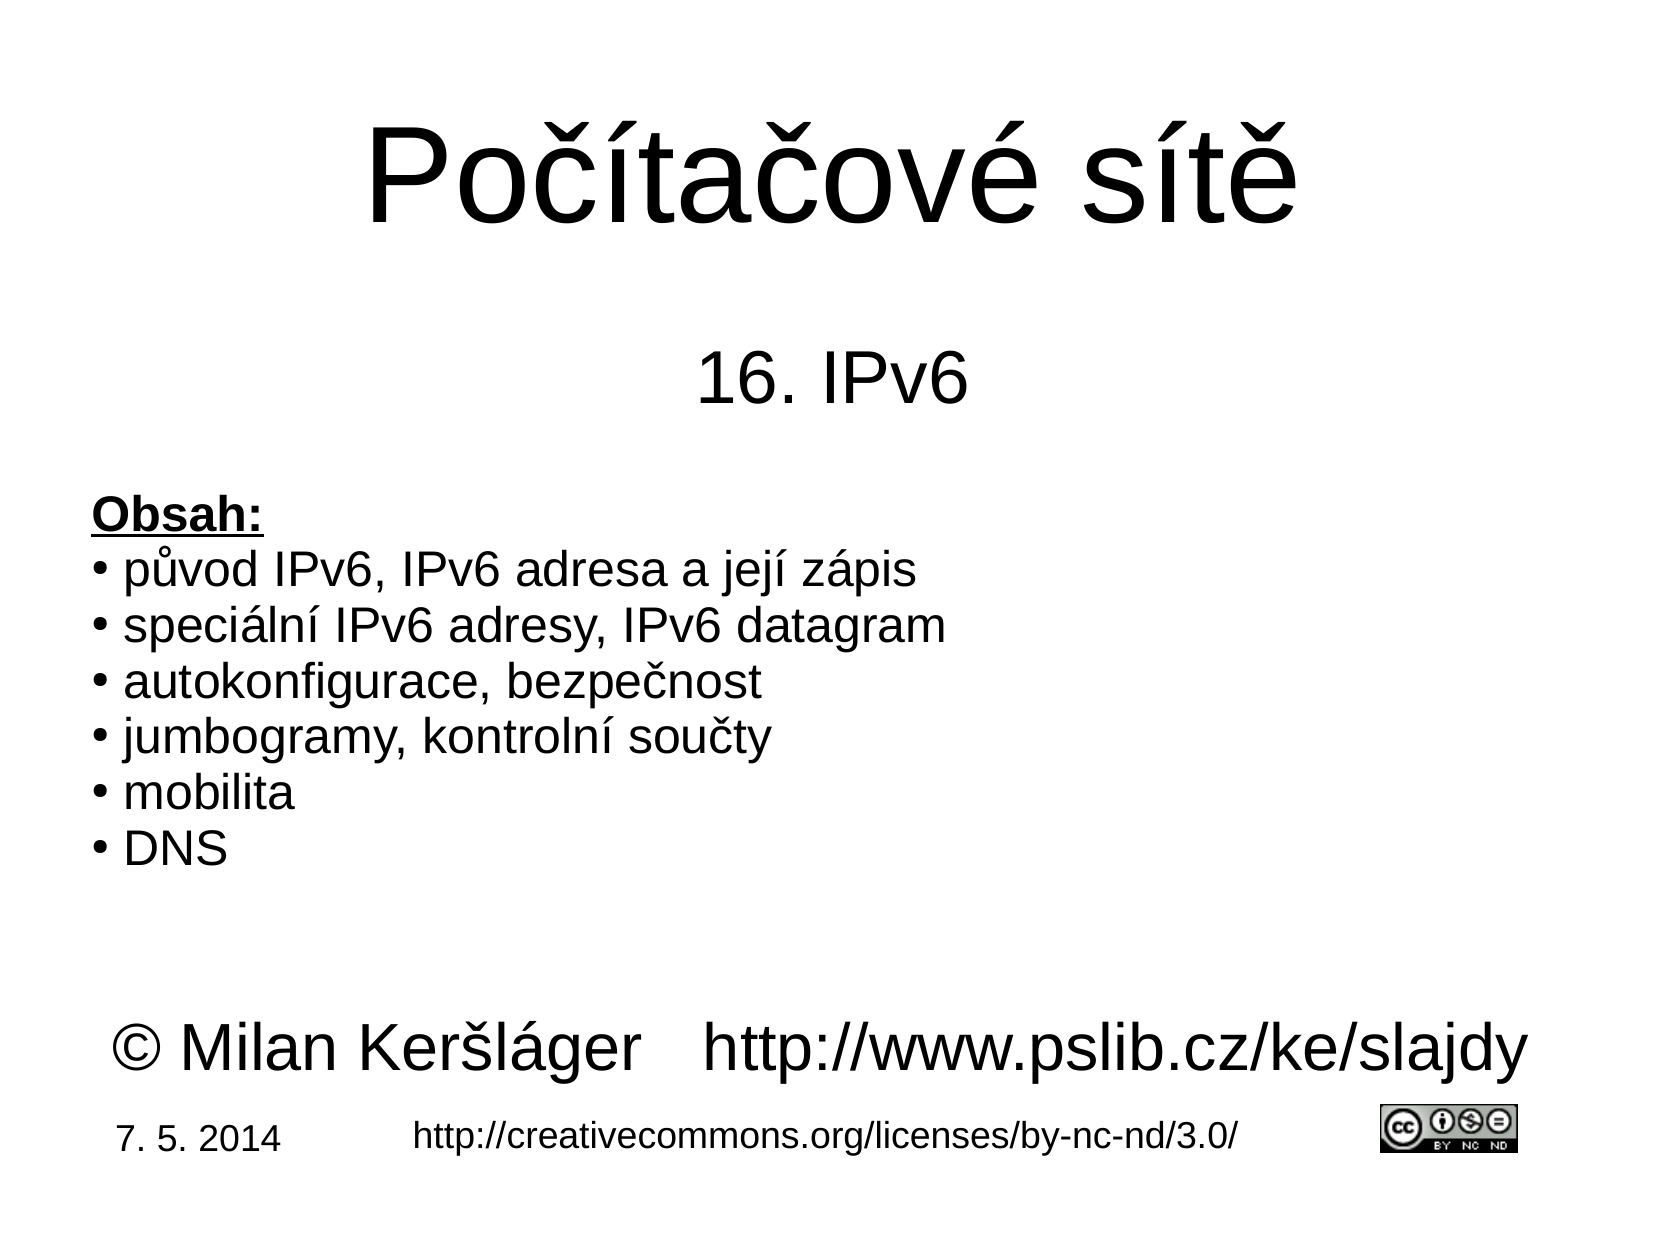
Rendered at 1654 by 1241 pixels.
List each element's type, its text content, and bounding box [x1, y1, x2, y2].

picture [1380, 1104, 1518, 1153]
title Počítačové sítě 16. IPv6 [88, 56, 1577, 461]
text_box 7. 5. 2014 [100, 1110, 337, 1168]
list © Milan Keršláger http://www.pslib.cz/ke/slajdy [76, 1009, 1565, 1087]
text_box http://creativecommons.org/licenses/by-nc-nd/3.0/ [339, 1107, 1313, 1165]
text_box Obsah: původ IPv6, IPv6 adresa a její zápis speciální IPv6 adresy, IPv6 datagram autokonfigurace, bezpečnost jumbogramy, kontrolní součty mobilita DNS [76, 478, 1583, 884]
